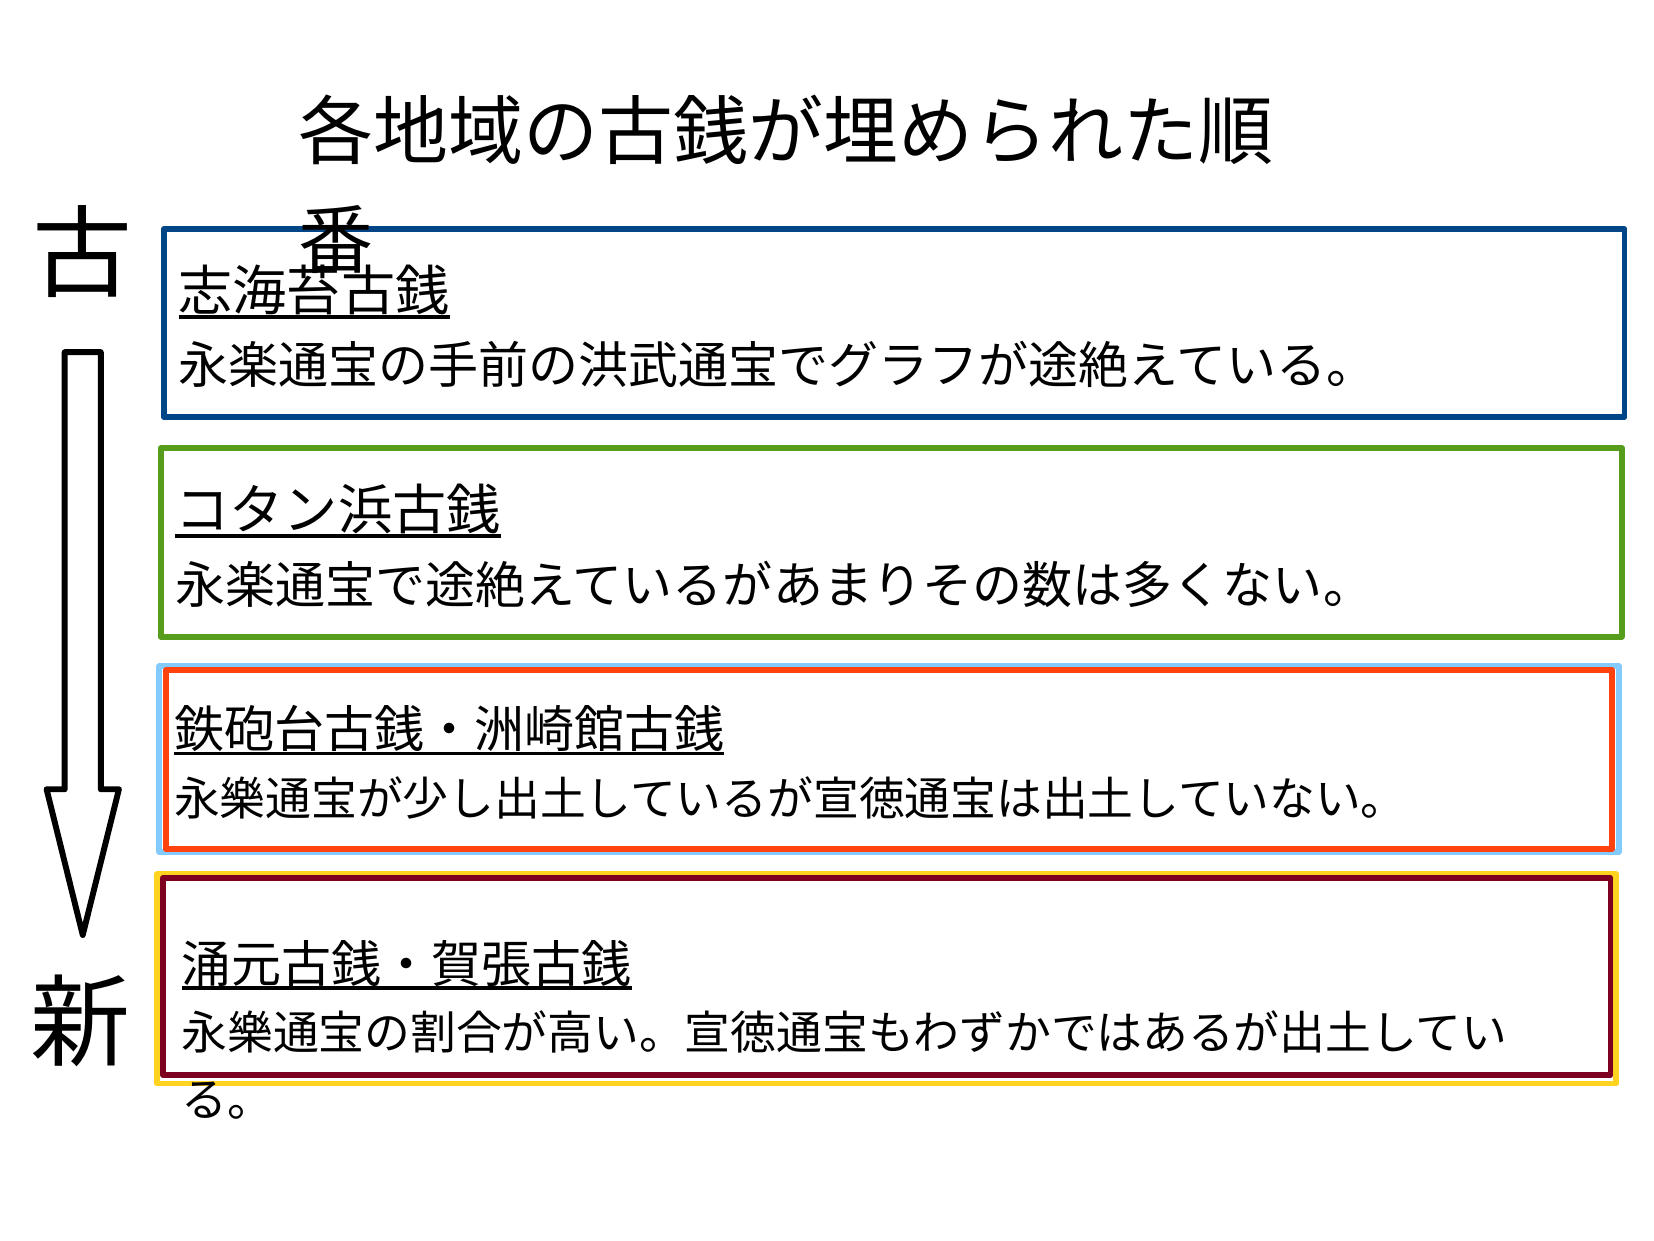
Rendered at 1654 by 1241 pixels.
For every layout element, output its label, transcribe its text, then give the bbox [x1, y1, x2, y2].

text_box 鉄砲台古銭・洲崎館古銭 永樂通宝が少し出土しているが宣徳通宝は出土していない。 [159, 666, 1619, 852]
text_box 涌元古銭・賀張古銭 永樂通宝の割合が高い。宣徳通宝もわずかではあるが出土している。 [167, 916, 1565, 1035]
text_box 古 [17, 166, 155, 348]
text_box 志海苔古銭 永楽通宝の手前の洪武通宝でグラフが途絶えている。 [163, 229, 1625, 417]
text_box 各地域の古銭が埋められた順番 [283, 64, 1359, 160]
text_box 鉄砲台古銭・洲崎館古銭 永樂通宝が少し出土しているが宣徳通宝は出土していない。 [169, 673, 1609, 846]
text_box コタン浜古銭 永楽通宝で途絶えているがあまりその数は多くない。 [160, 447, 1622, 637]
text_box 新 [15, 935, 146, 1116]
